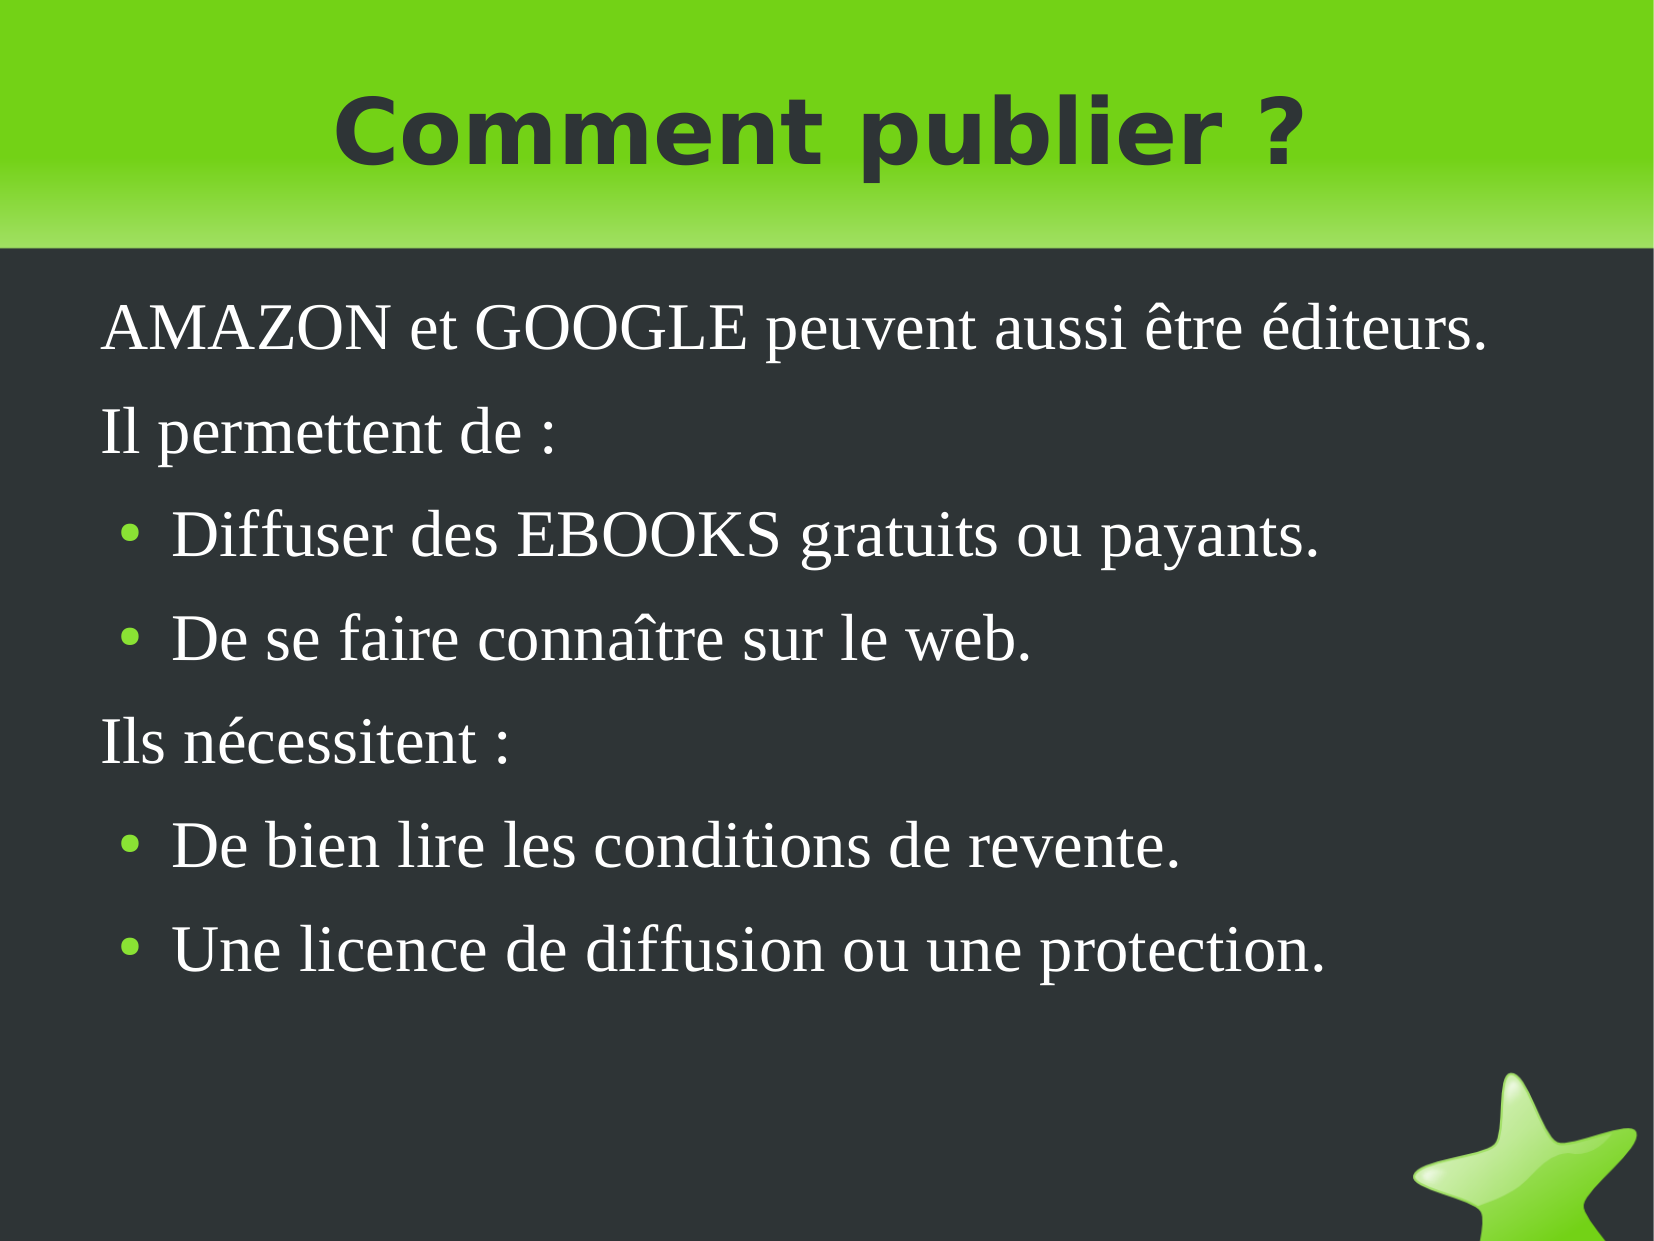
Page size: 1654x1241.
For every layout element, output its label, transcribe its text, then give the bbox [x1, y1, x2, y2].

title Comment publier ? [76, 36, 1565, 229]
picture [0, 0, 1654, 1241]
list AMAZON et GOOGLE peuvent aussi être éditeurs. Il permettent de : Diffuser des EBOOKS gratuits ou payants. De se faire connaître sur le web. Ils nécessitent : De bien lire les conditions de revente. Une licence de diffusion ou une protection. [82, 290, 1571, 1144]
